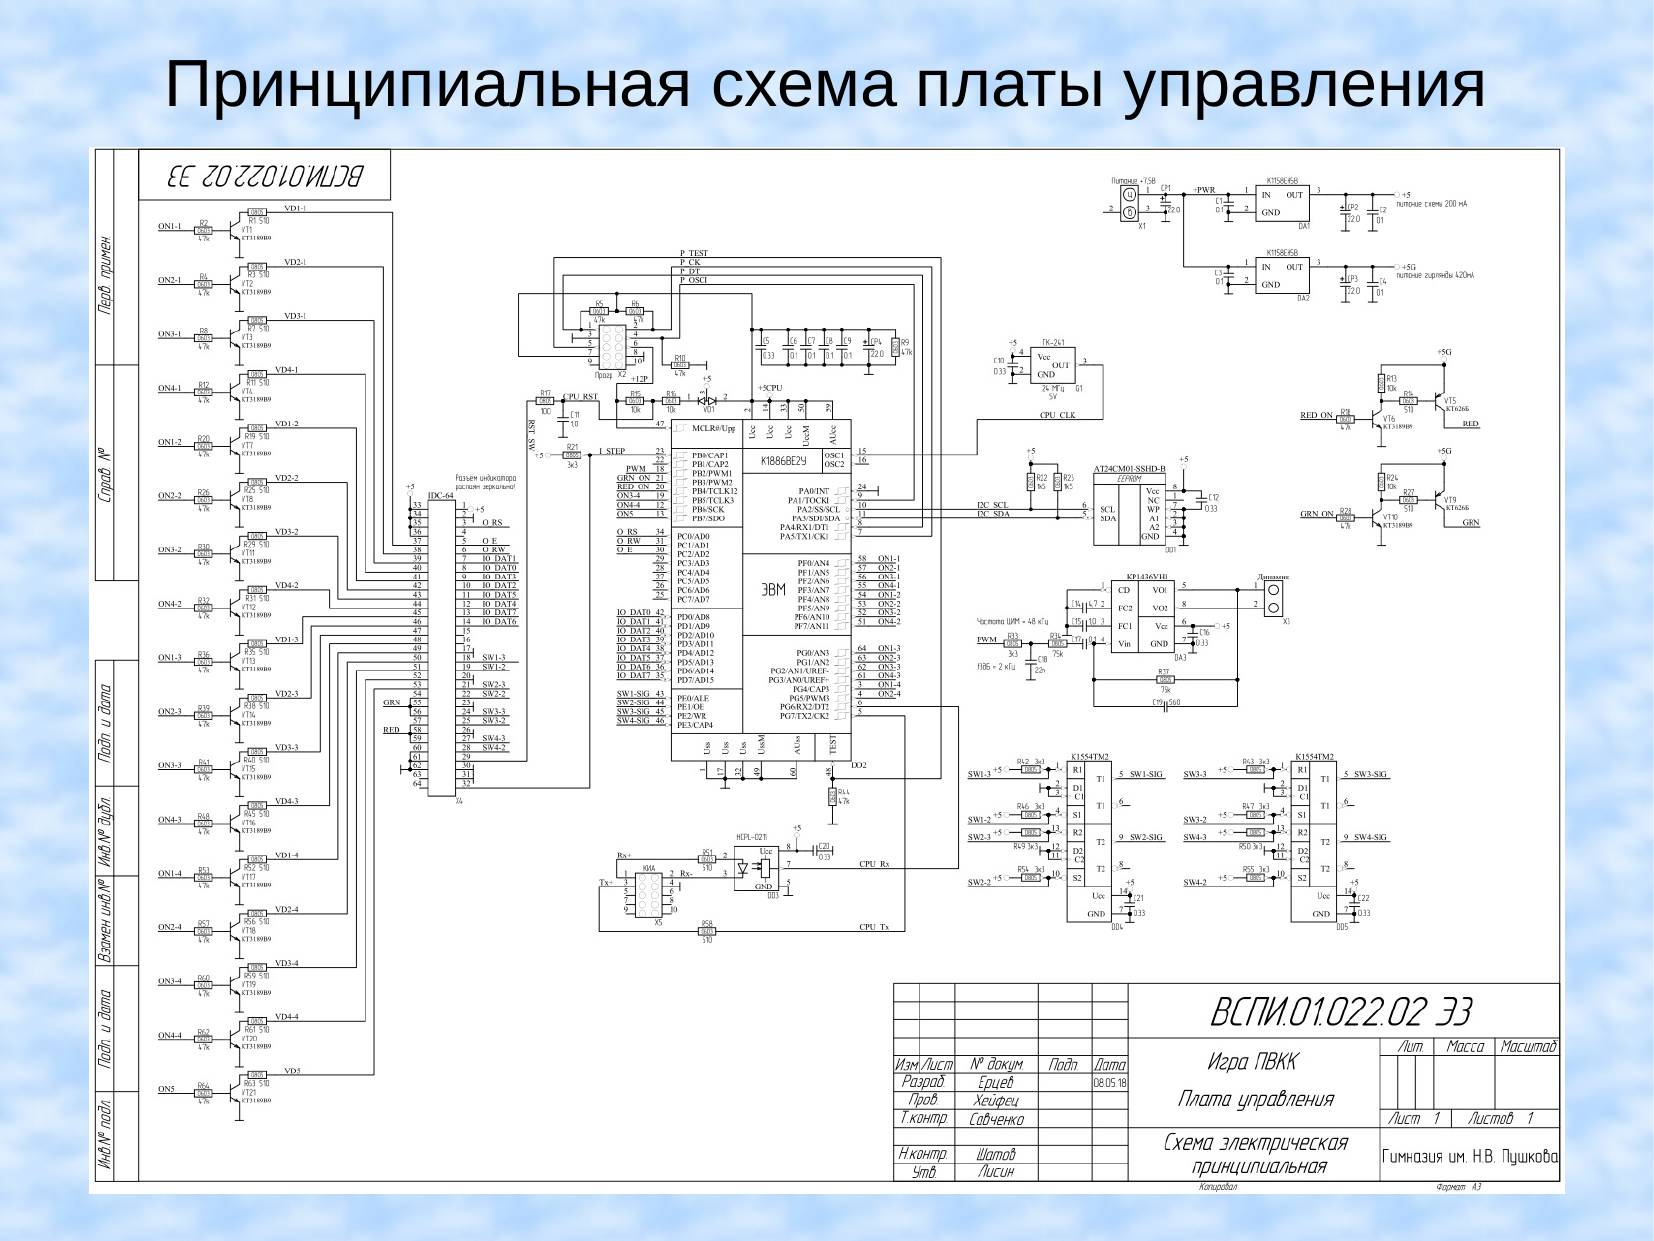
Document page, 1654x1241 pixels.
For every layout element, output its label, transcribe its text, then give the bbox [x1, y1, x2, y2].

title Принципиальная схема платы управления [82, 46, 1571, 122]
picture [0, 0, 1654, 1241]
